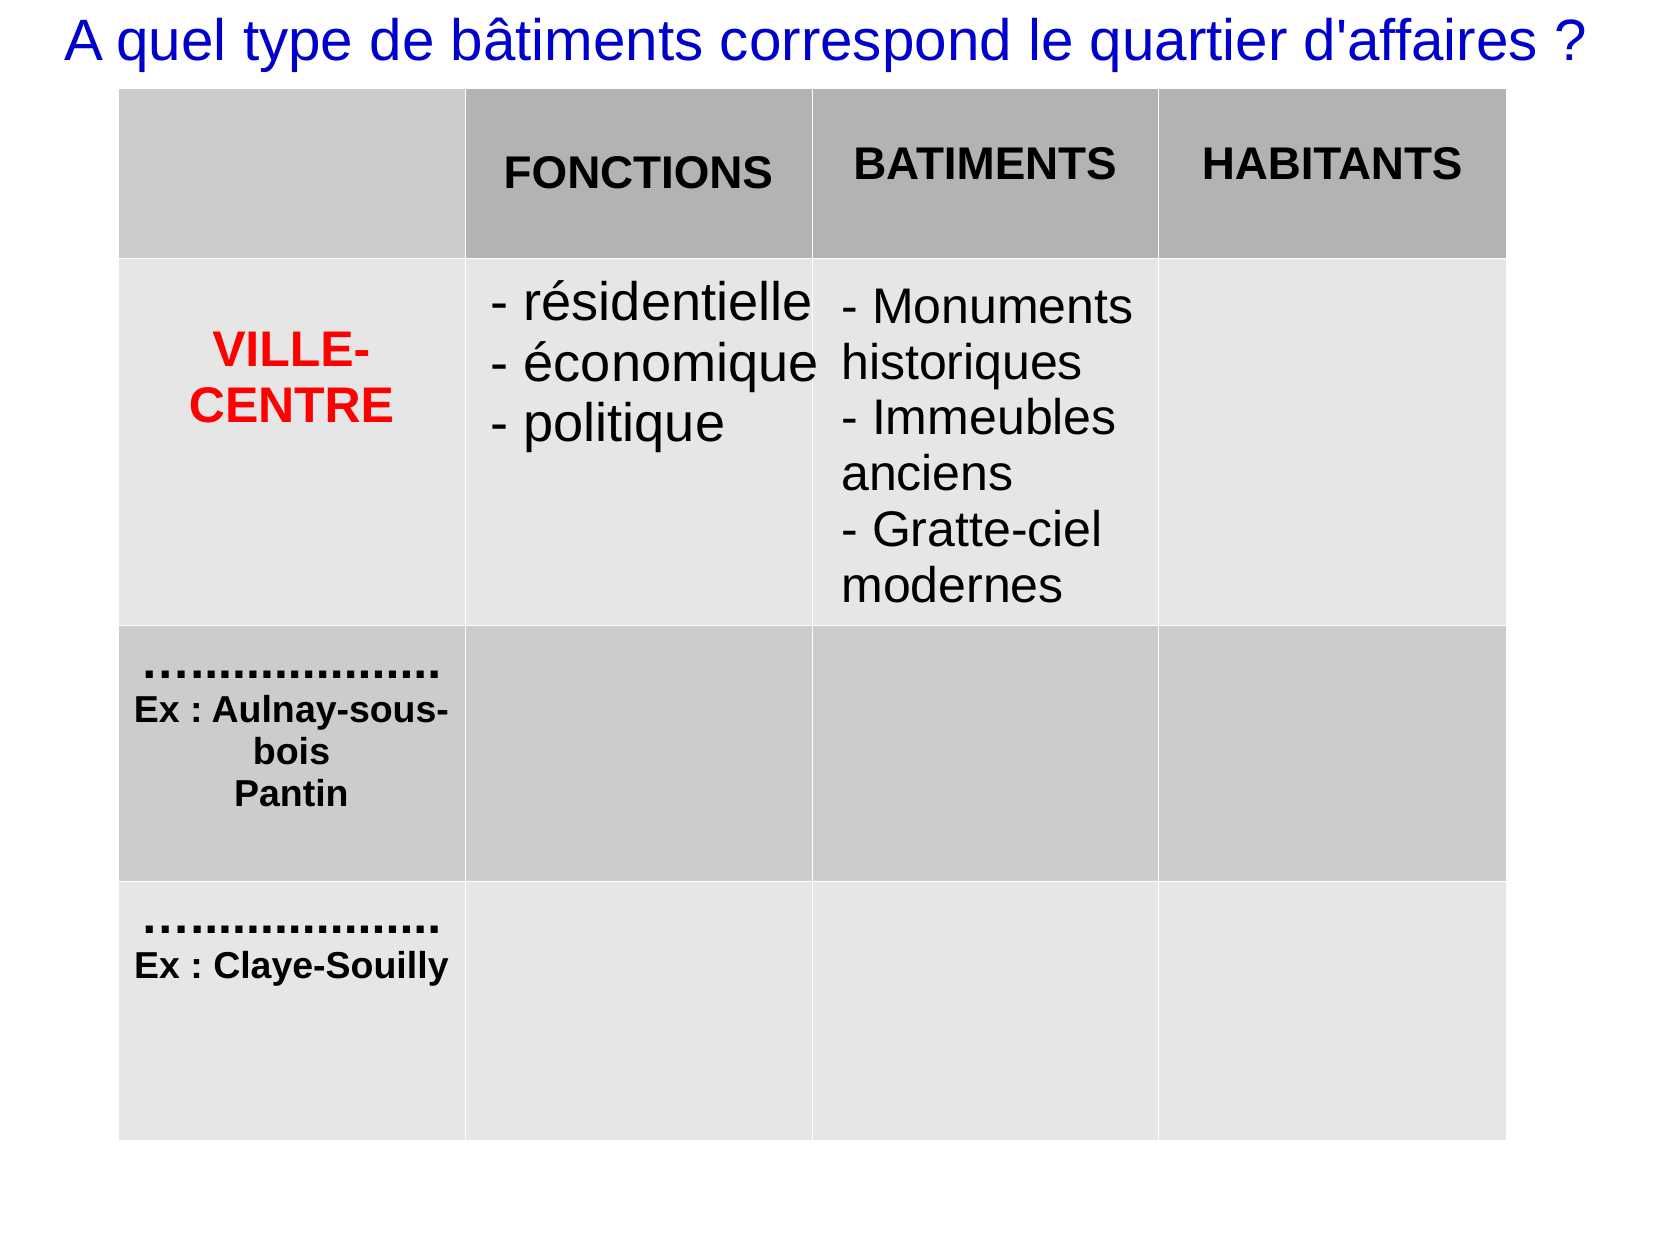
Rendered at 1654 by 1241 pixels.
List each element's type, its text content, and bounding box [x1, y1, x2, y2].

table_cell VILLE-CENTRE [119, 259, 465, 625]
text_box - résidentielle - économique - politique [475, 264, 835, 517]
table_cell [1159, 626, 1506, 881]
table_cell [813, 259, 1158, 625]
table_cell [1159, 259, 1506, 625]
table_cell [466, 259, 812, 625]
table_cell ….................. Ex : Aulnay-sous-bois Pantin [119, 626, 465, 881]
table_header FONCTIONS [466, 89, 812, 258]
table_header [119, 89, 465, 258]
table_header HABITANTS [1159, 89, 1506, 258]
table_cell [1159, 882, 1506, 1140]
table_cell [813, 626, 1158, 881]
table_cell [813, 882, 1158, 1140]
text_box A quel type de bâtiments correspond le quartier d'affaires ? [0, 0, 1654, 80]
table_cell ….................. Ex : Claye-Souilly [119, 882, 465, 1140]
table_cell [466, 626, 812, 881]
table_header BATIMENTS [813, 89, 1158, 258]
table_cell [466, 882, 812, 1140]
text_box - Monuments historiques - Immeubles anciens - Gratte-ciel modernes [826, 270, 1149, 621]
